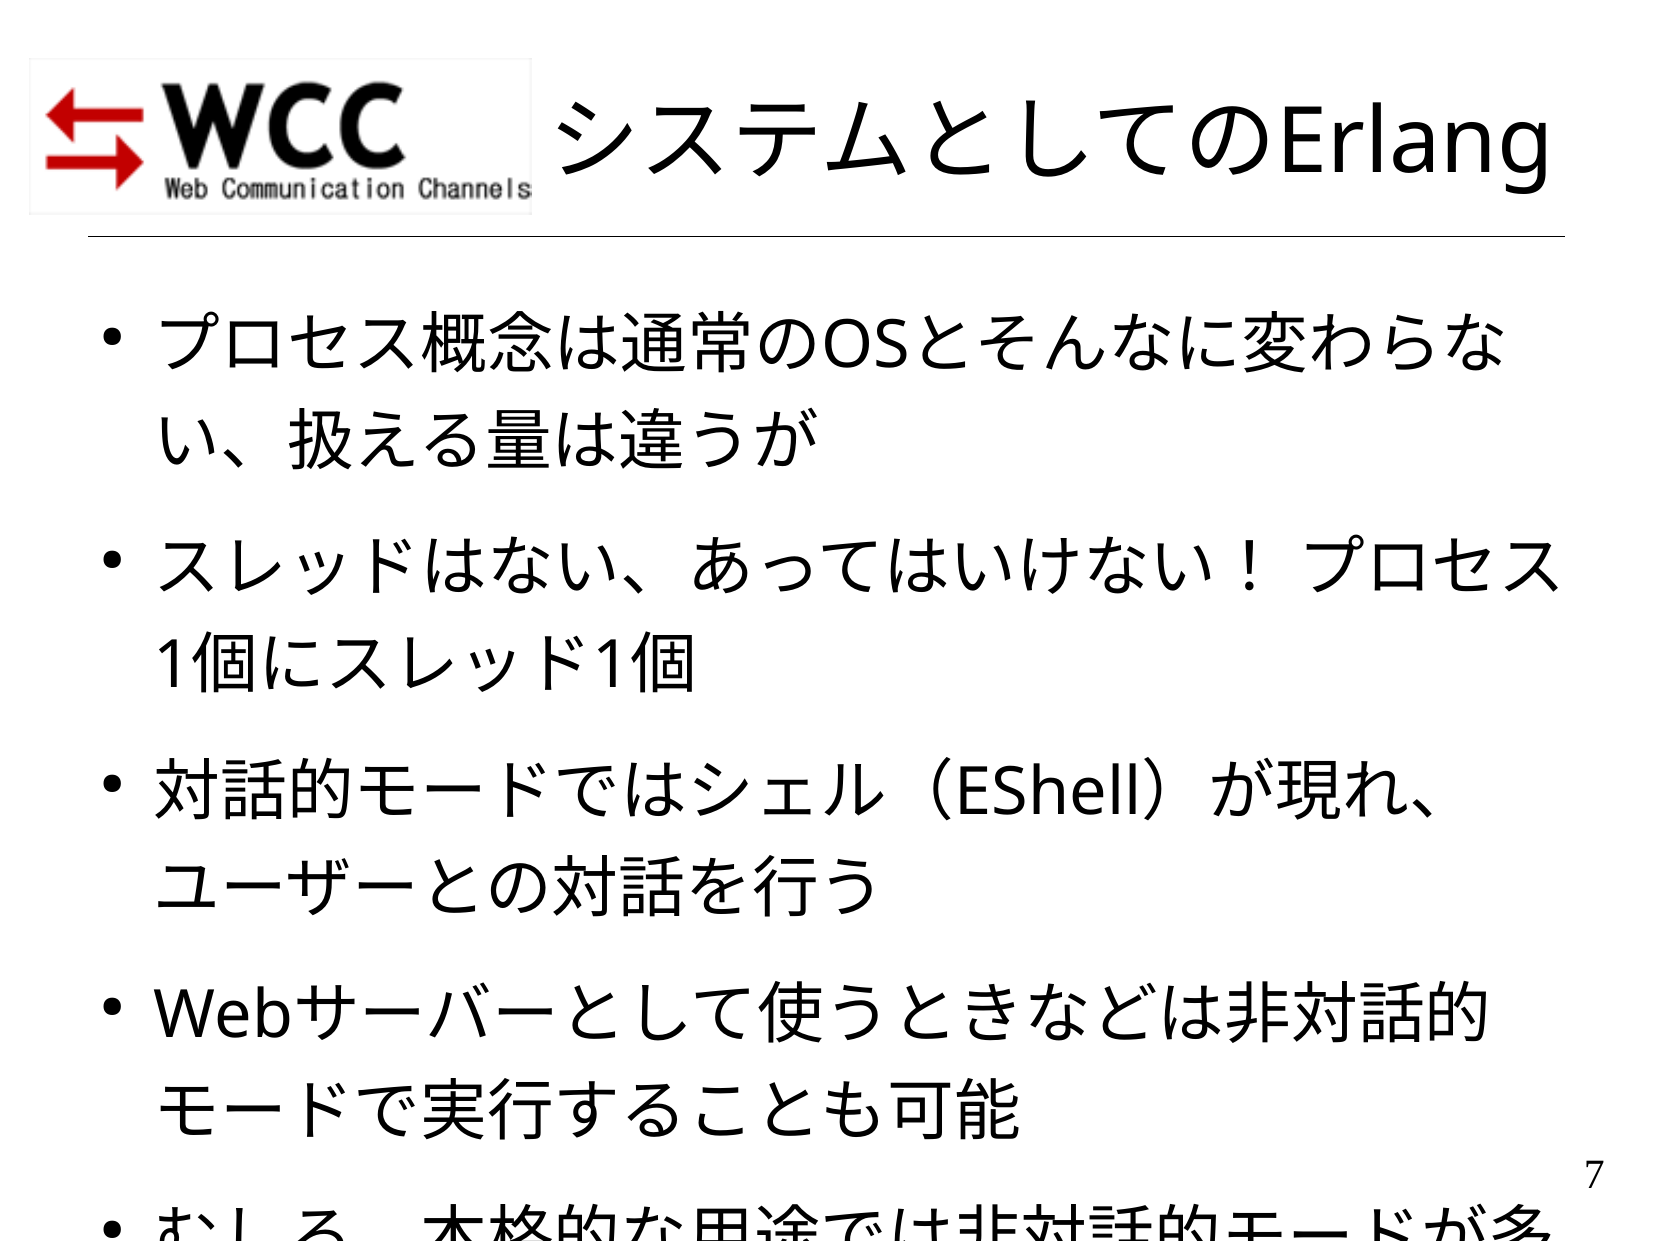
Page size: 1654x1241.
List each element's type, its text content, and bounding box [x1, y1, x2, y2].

title システムとしてのErlang [531, 29, 1571, 237]
list プロセス概念は通常のOSとそんなに変わらない、扱える量は違うが スレッドはない、あってはいけない！ プロセス1個にスレッド1個 対話的モードではシェル（EShell）が現れ、ユーザーとの対話を行う Webサーバーとして使うときなどは非対話的モードで実行することも可能 むしろ、本格的な用途では非対話的モードが多そう [82, 290, 1571, 1109]
picture [29, 58, 531, 215]
